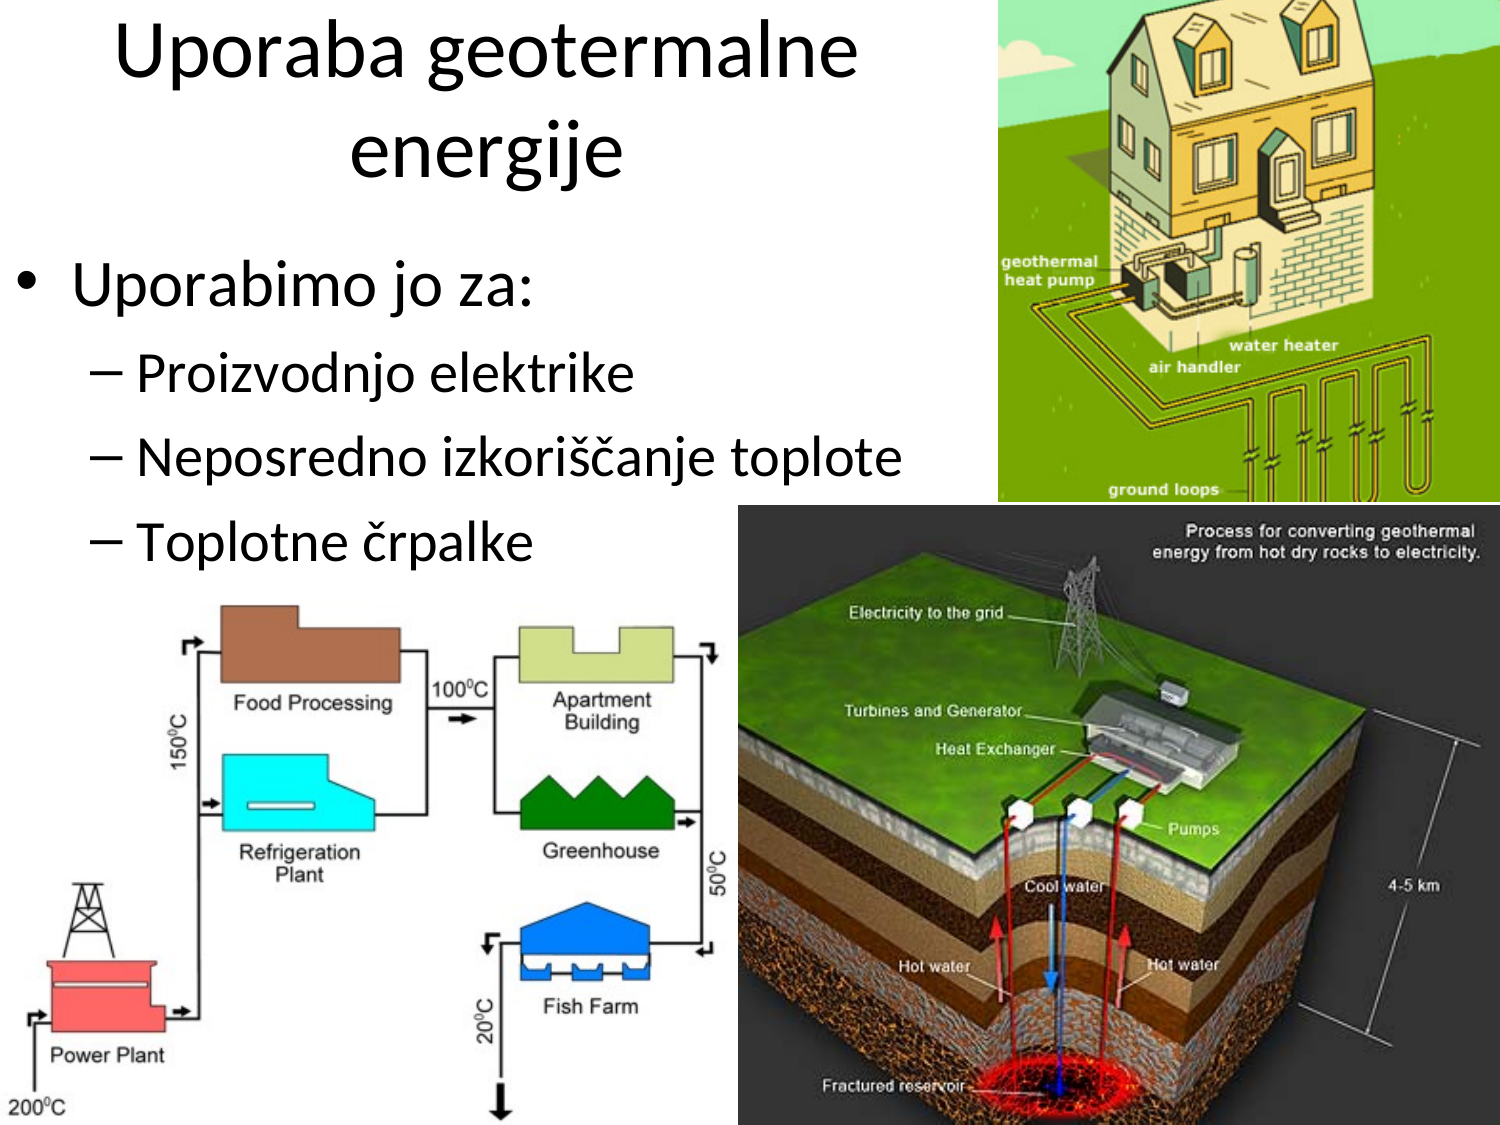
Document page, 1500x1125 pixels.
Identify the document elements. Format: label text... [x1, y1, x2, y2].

text_box Uporaba geotermalne energije [0, 0, 975, 202]
picture [998, 0, 1500, 502]
picture [0, 505, 1500, 1125]
text_box Uporabimo jo za: Proizvodnjo elektrike Neposredno izkoriščanje toplote Toplotne črpalke [0, 231, 1500, 604]
